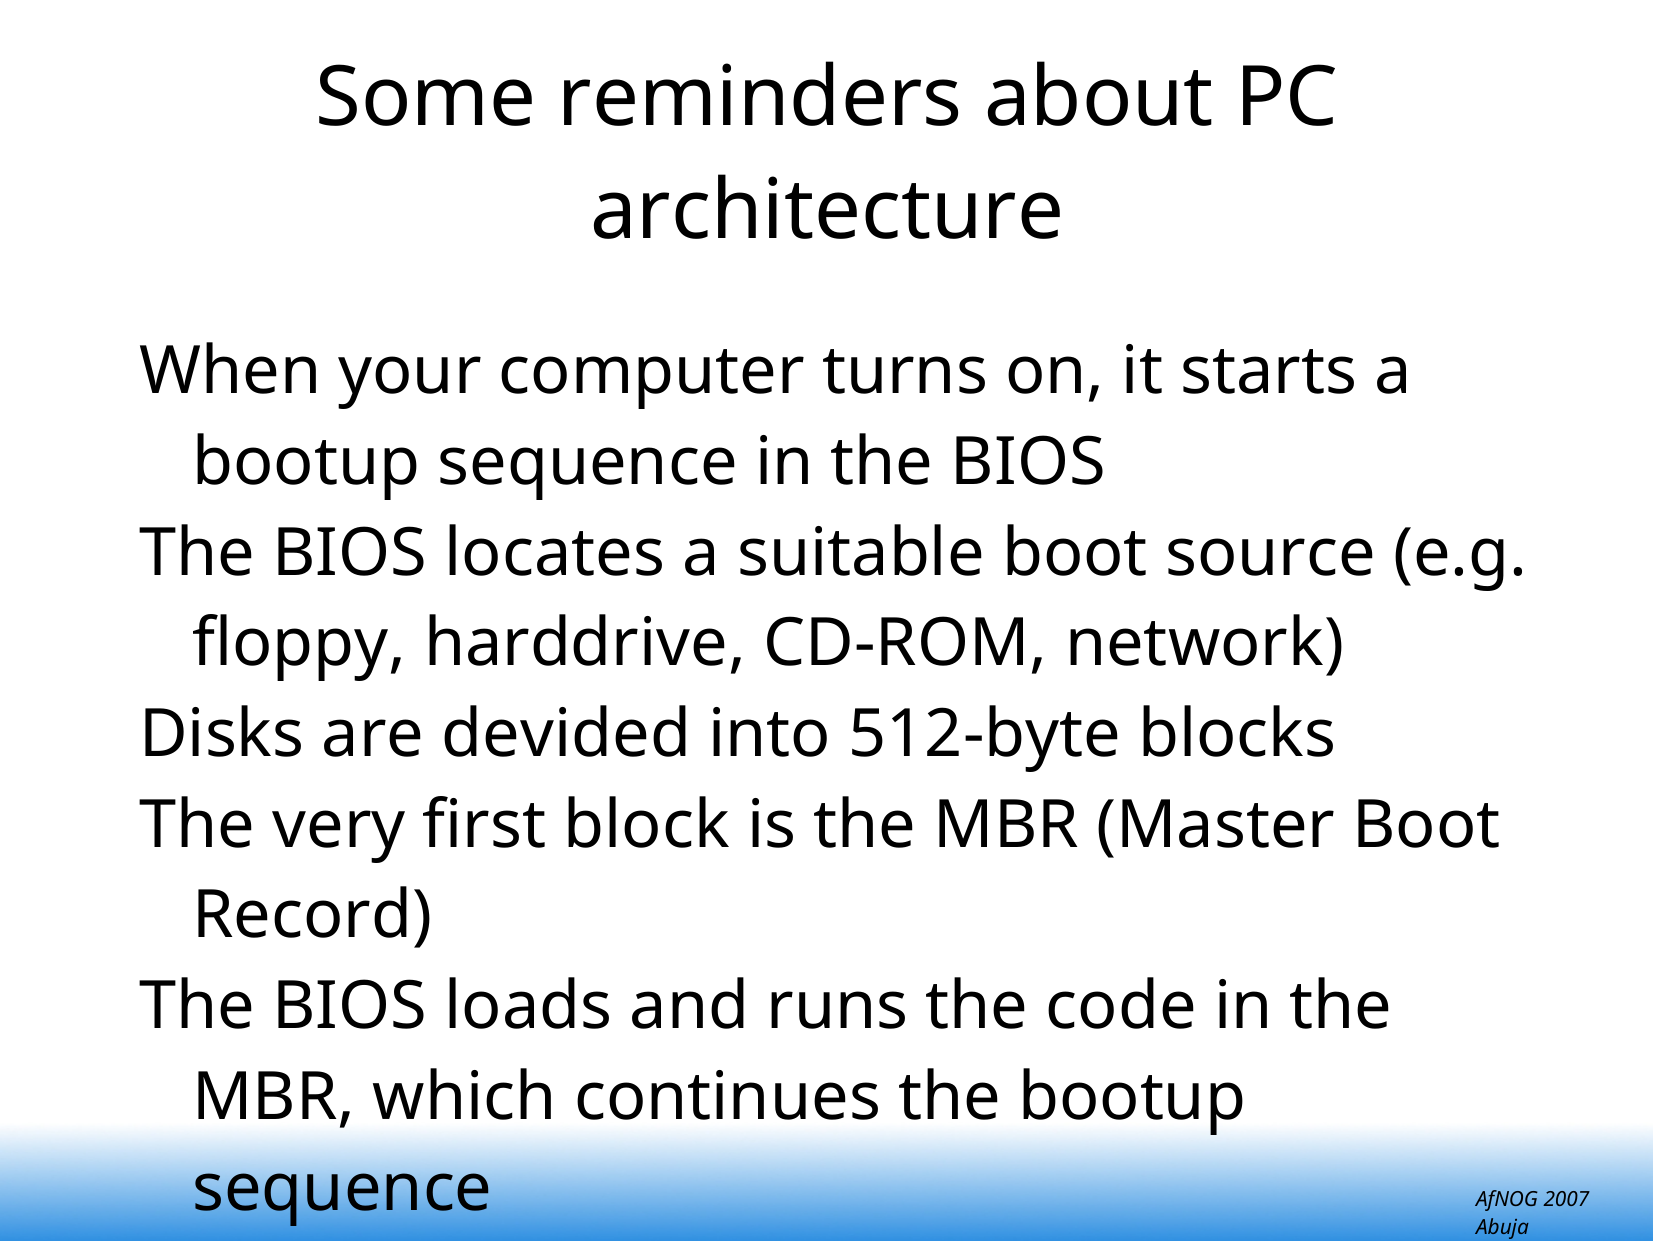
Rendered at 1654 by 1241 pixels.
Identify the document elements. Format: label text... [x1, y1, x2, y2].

picture [0, 1122, 1653, 1241]
list When your computer turns on, it starts a bootup sequence in the BIOS The BIOS locates a suitable boot source (e.g. floppy, harddrive, CD-ROM, network) Disks are devided into 512-byte blocks The very first block is the MBR (Master Boot Record) The BIOS loads and runs the code in the MBR, which continues the bootup sequence [121, 322, 1561, 1133]
title Some reminders about PC architecture [121, 46, 1534, 254]
